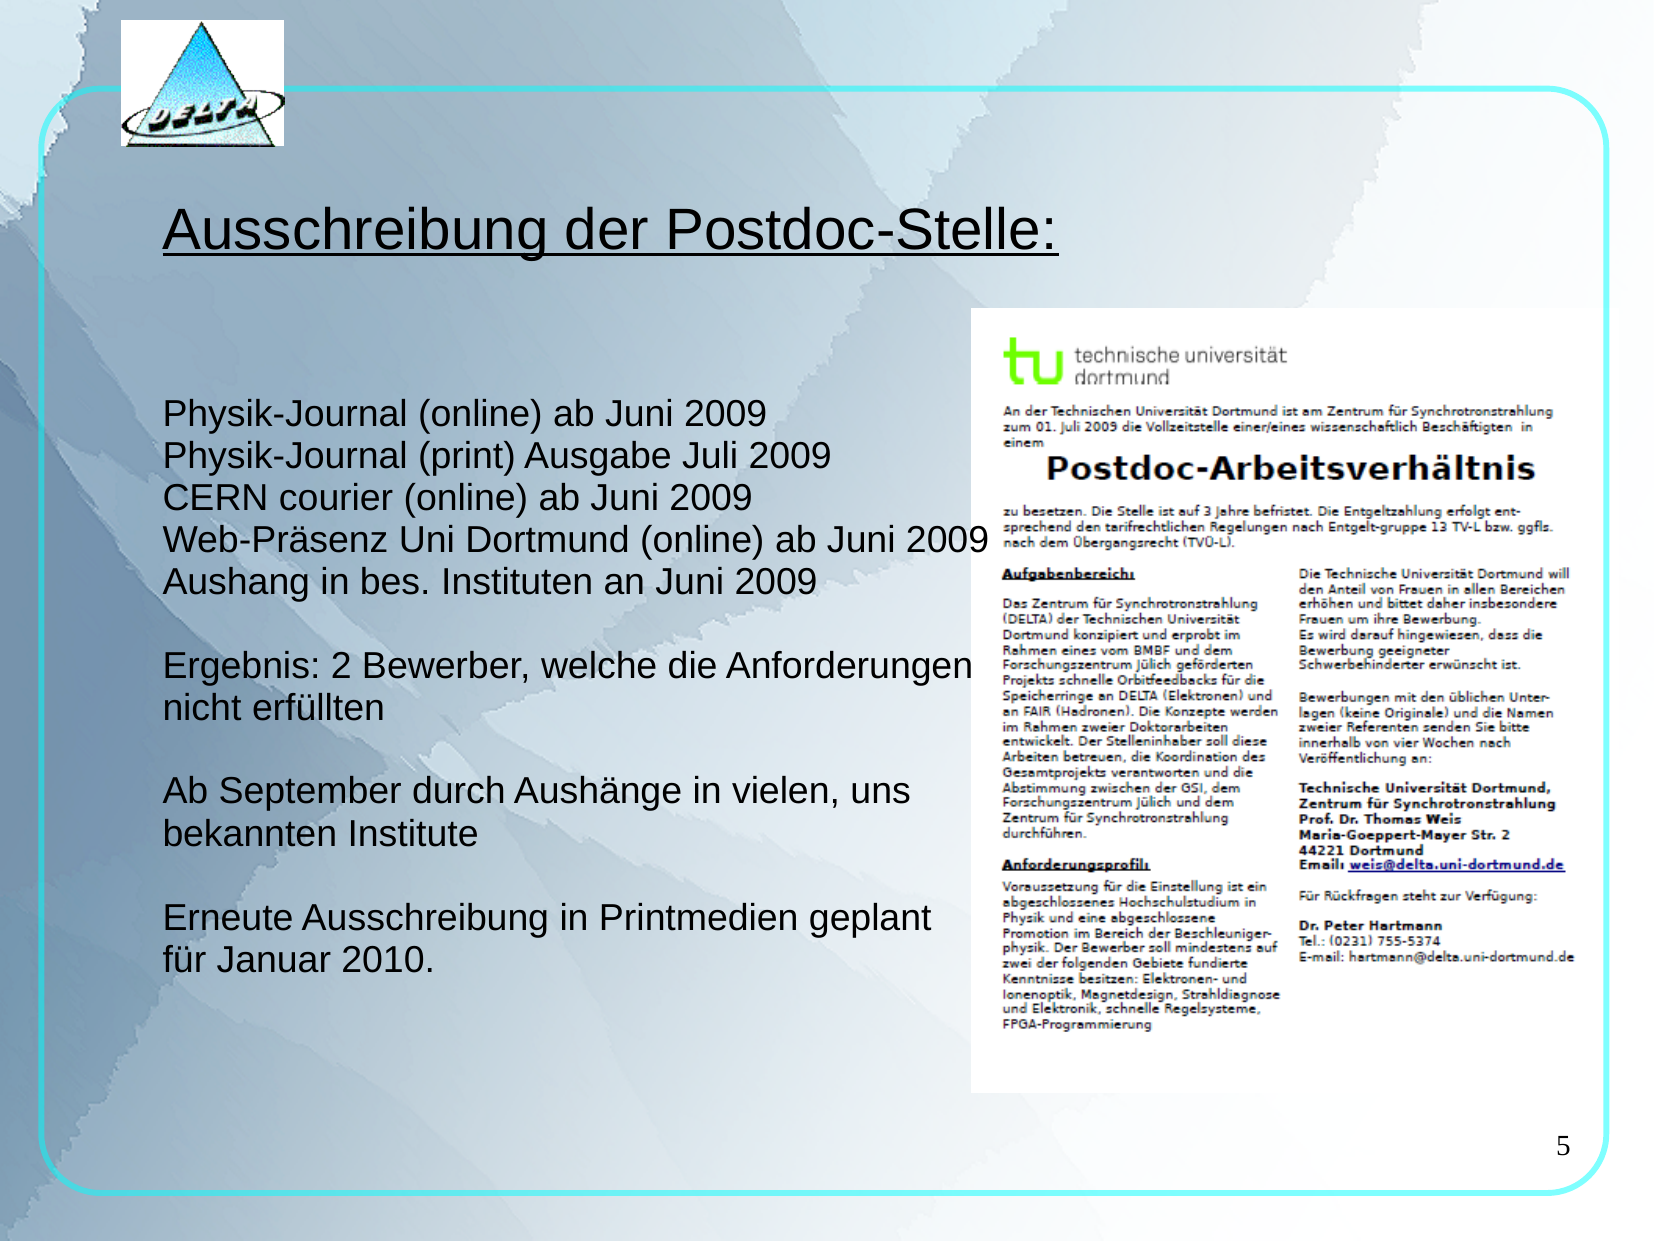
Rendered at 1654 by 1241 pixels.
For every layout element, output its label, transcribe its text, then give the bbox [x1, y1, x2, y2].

text_box Ausschreibung der Postdoc-Stelle: Physik-Journal (online) ab Juni 2009 Physik-Journal (print) Ausgabe Juli 2009 CERN courier (online) ab Juni 2009 Web-Präsenz Uni Dortmund (online) ab Juni 2009 Aushang in bes. Instituten an Juni 2009 Ergebnis: 2 Bewerber, welche die Anforderungen nicht erfüllten Ab September durch Aushänge in vielen, uns bekannten Institute Erneute Ausschreibung in Printmedien geplant für Januar 2010. [147, 189, 1071, 1079]
picture [0, 0, 1654, 1241]
